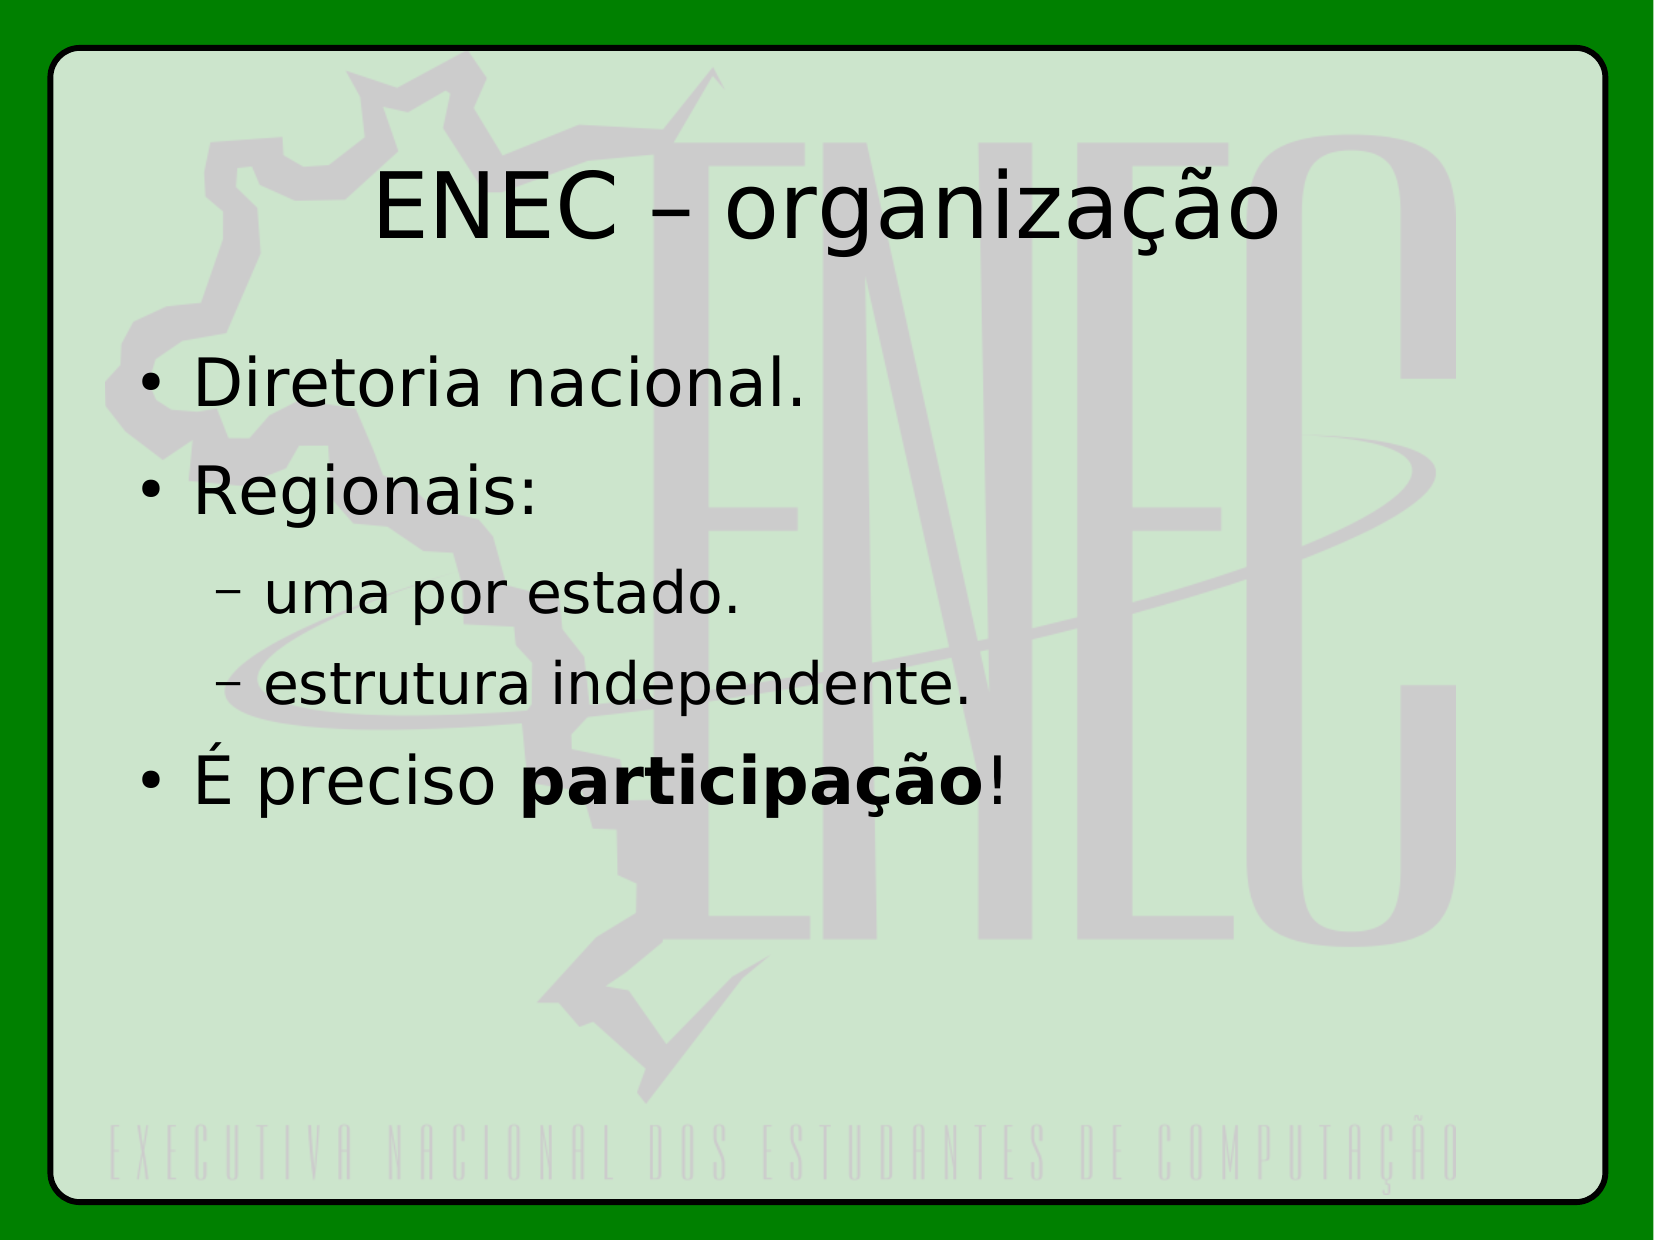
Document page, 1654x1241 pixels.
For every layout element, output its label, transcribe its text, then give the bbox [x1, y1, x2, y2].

list Diretoria nacional. Regionais: uma por estado. estrutura independente. É preciso participação! [121, 344, 1534, 1127]
title ENEC – organização [121, 102, 1534, 311]
